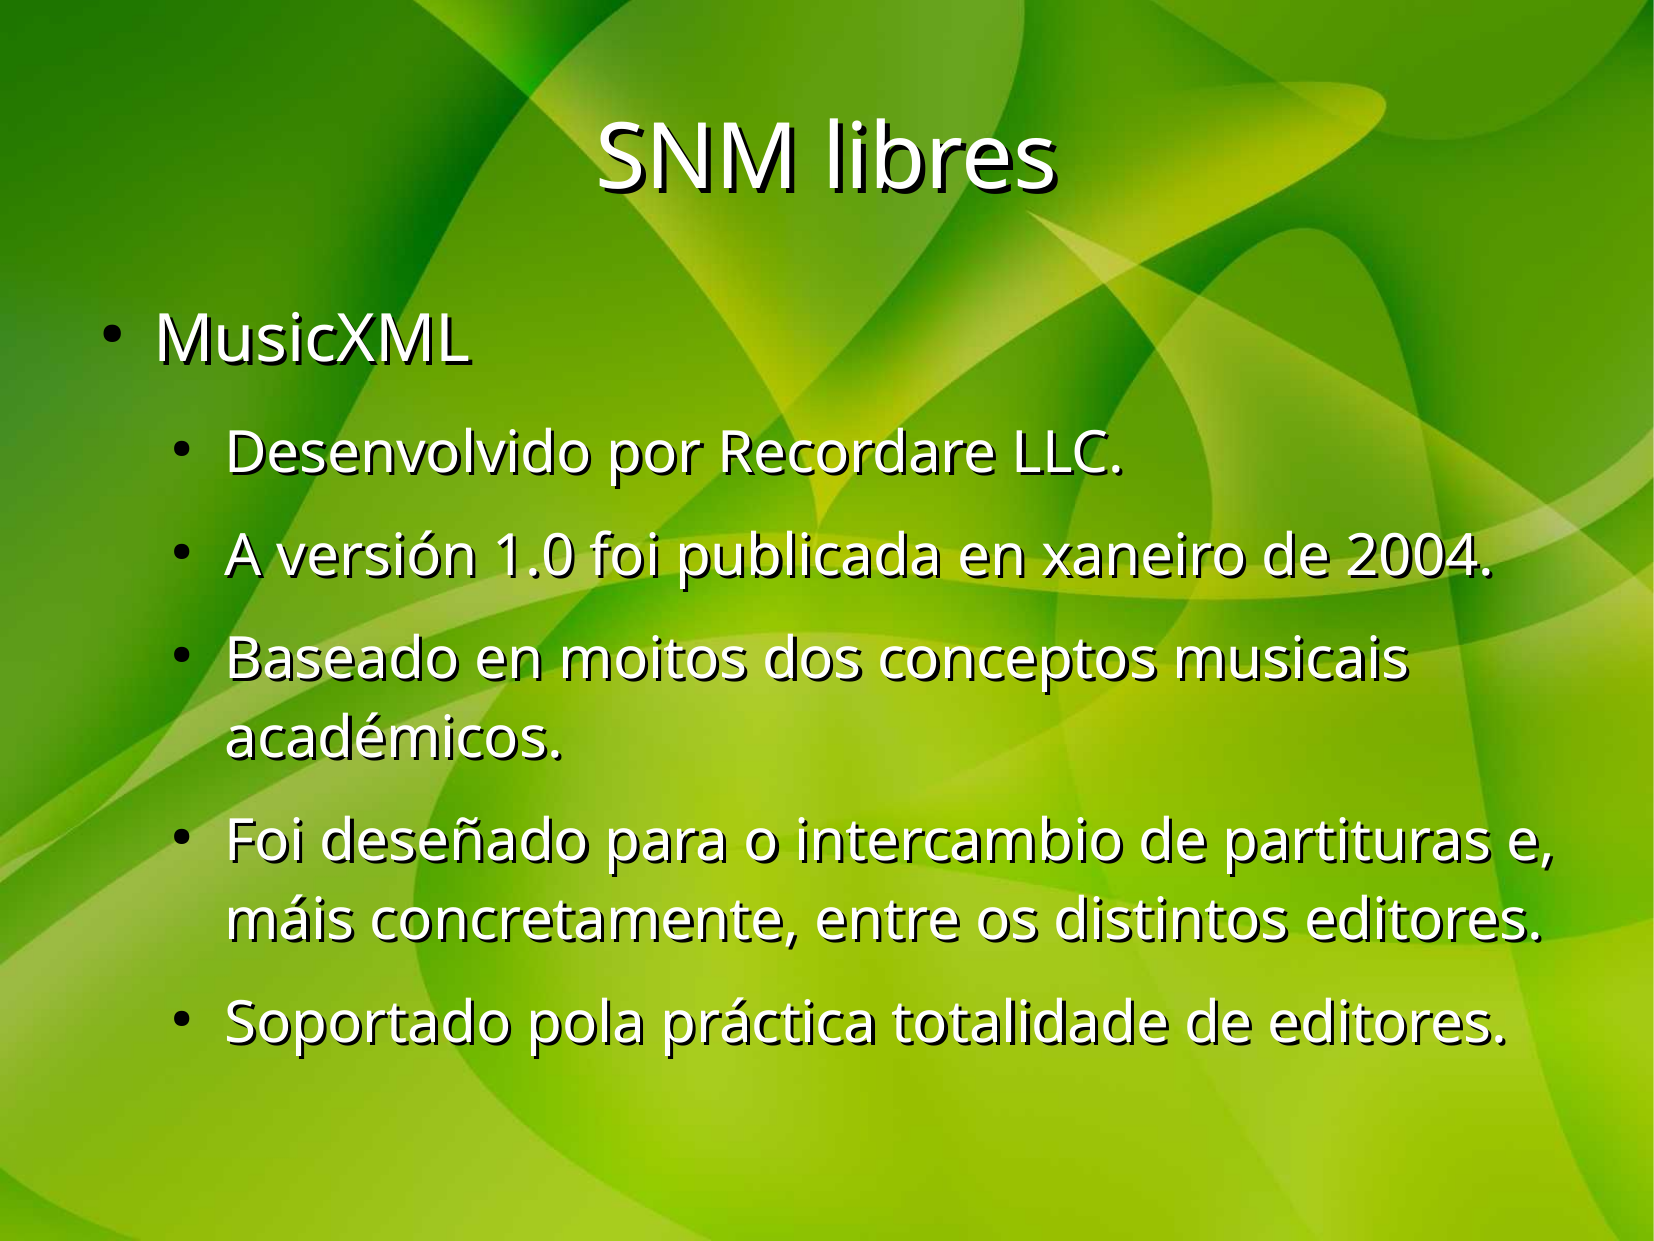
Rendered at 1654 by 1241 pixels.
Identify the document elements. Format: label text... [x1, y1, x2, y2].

picture [0, 0, 1654, 1241]
title SNM libres [82, 56, 1571, 250]
list MusicXML Desenvolvido por Recordare LLC. A versión 1.0 foi publicada en xaneiro de 2004. Baseado en moitos dos conceptos musicais académicos. Foi deseñado para o intercambio de partituras e, máis concretamente, entre os distintos editores. Soportado pola práctica totalidade de editores. [82, 290, 1571, 1170]
